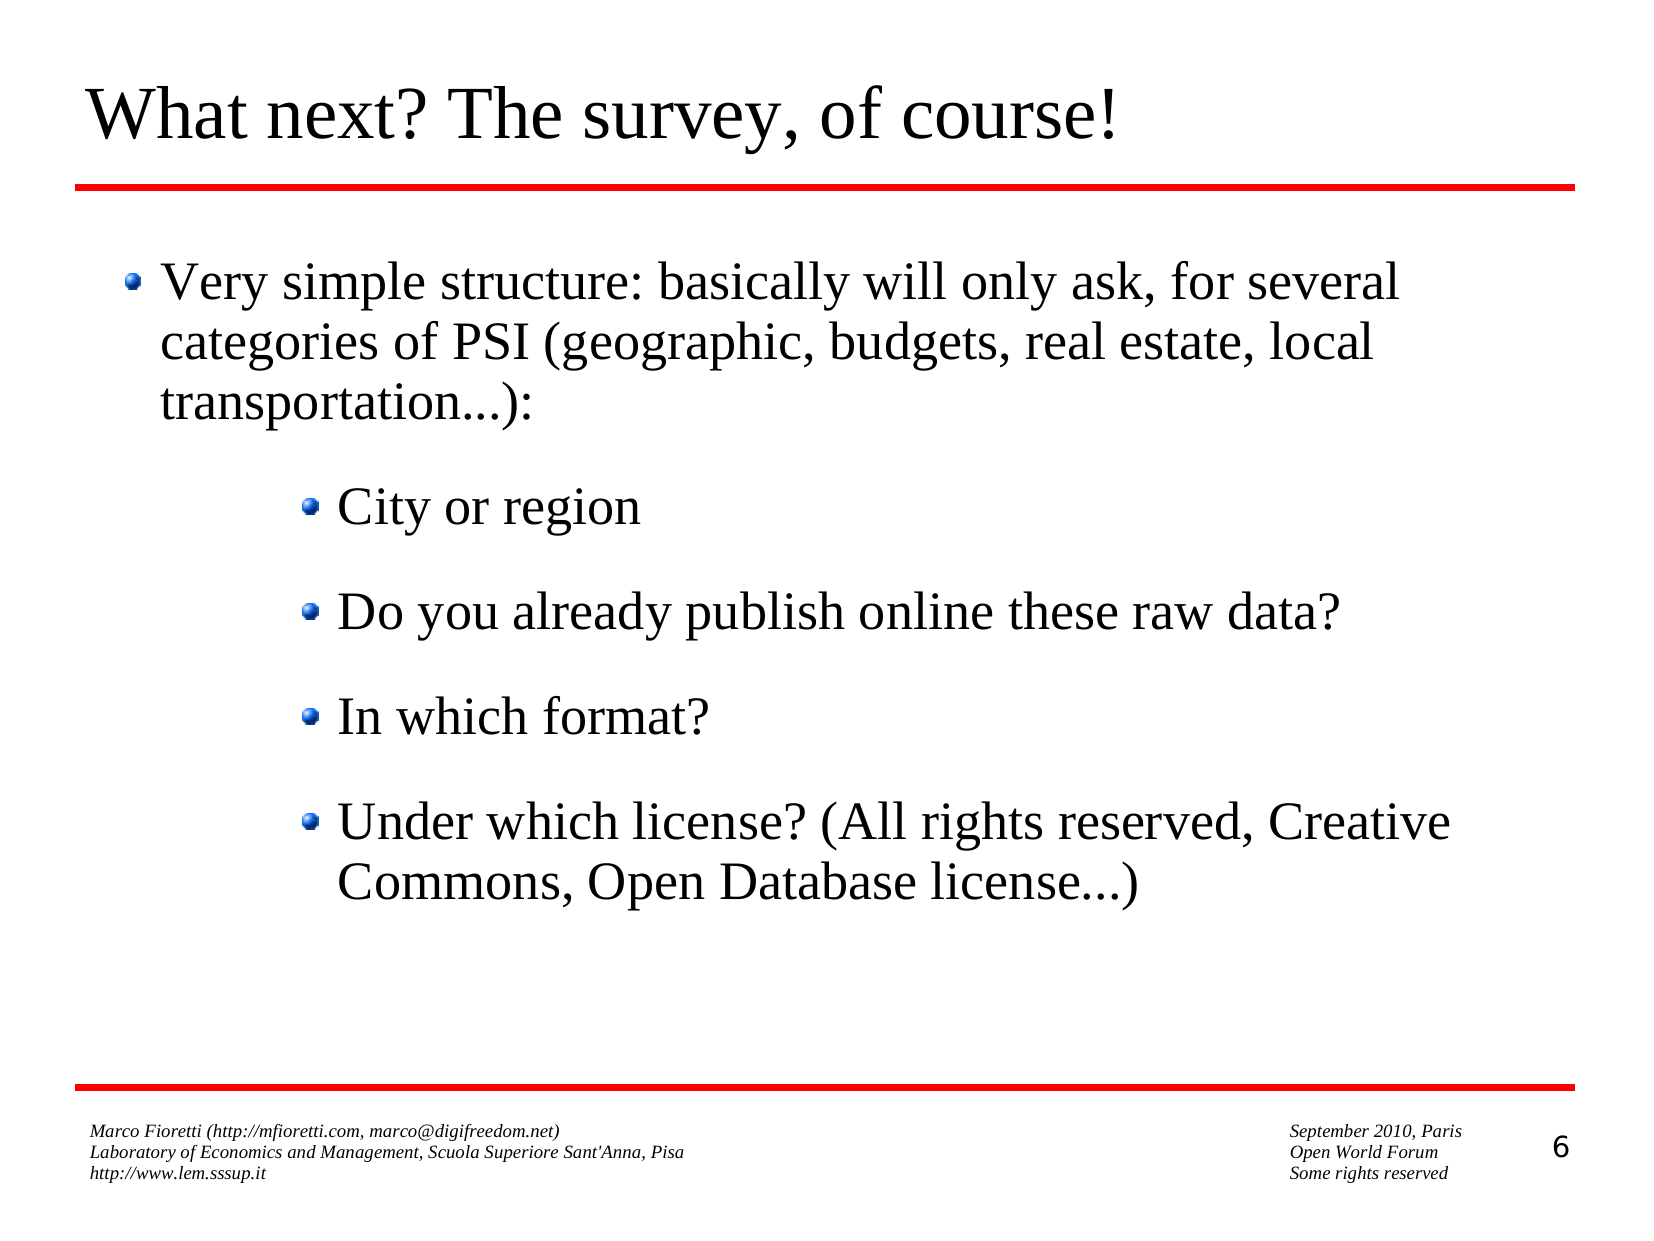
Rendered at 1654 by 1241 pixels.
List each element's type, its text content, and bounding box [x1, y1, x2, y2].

title [82, 49, 1571, 257]
text_box Marco Fioretti (http://mfioretti.com, marco@digifreedom.net) September 2010, Paris Laboratory of Economics and Management, Scuola Superiore Sant'Anna, Pisa Open World Forum http://www.lem.sssup.it Some rights reserved [75, 1113, 1527, 1201]
text_box Very simple structure: basically will only ask, for several categories of PSI (geographic, budgets, real estate, local transportation...): City or region Do you already publish online these raw data? In which format? Under which license? (All rights reserved, Creative Commons, Open Database license...) [75, 244, 1591, 1055]
text_box What next? The survey, of course! [70, 64, 1551, 162]
